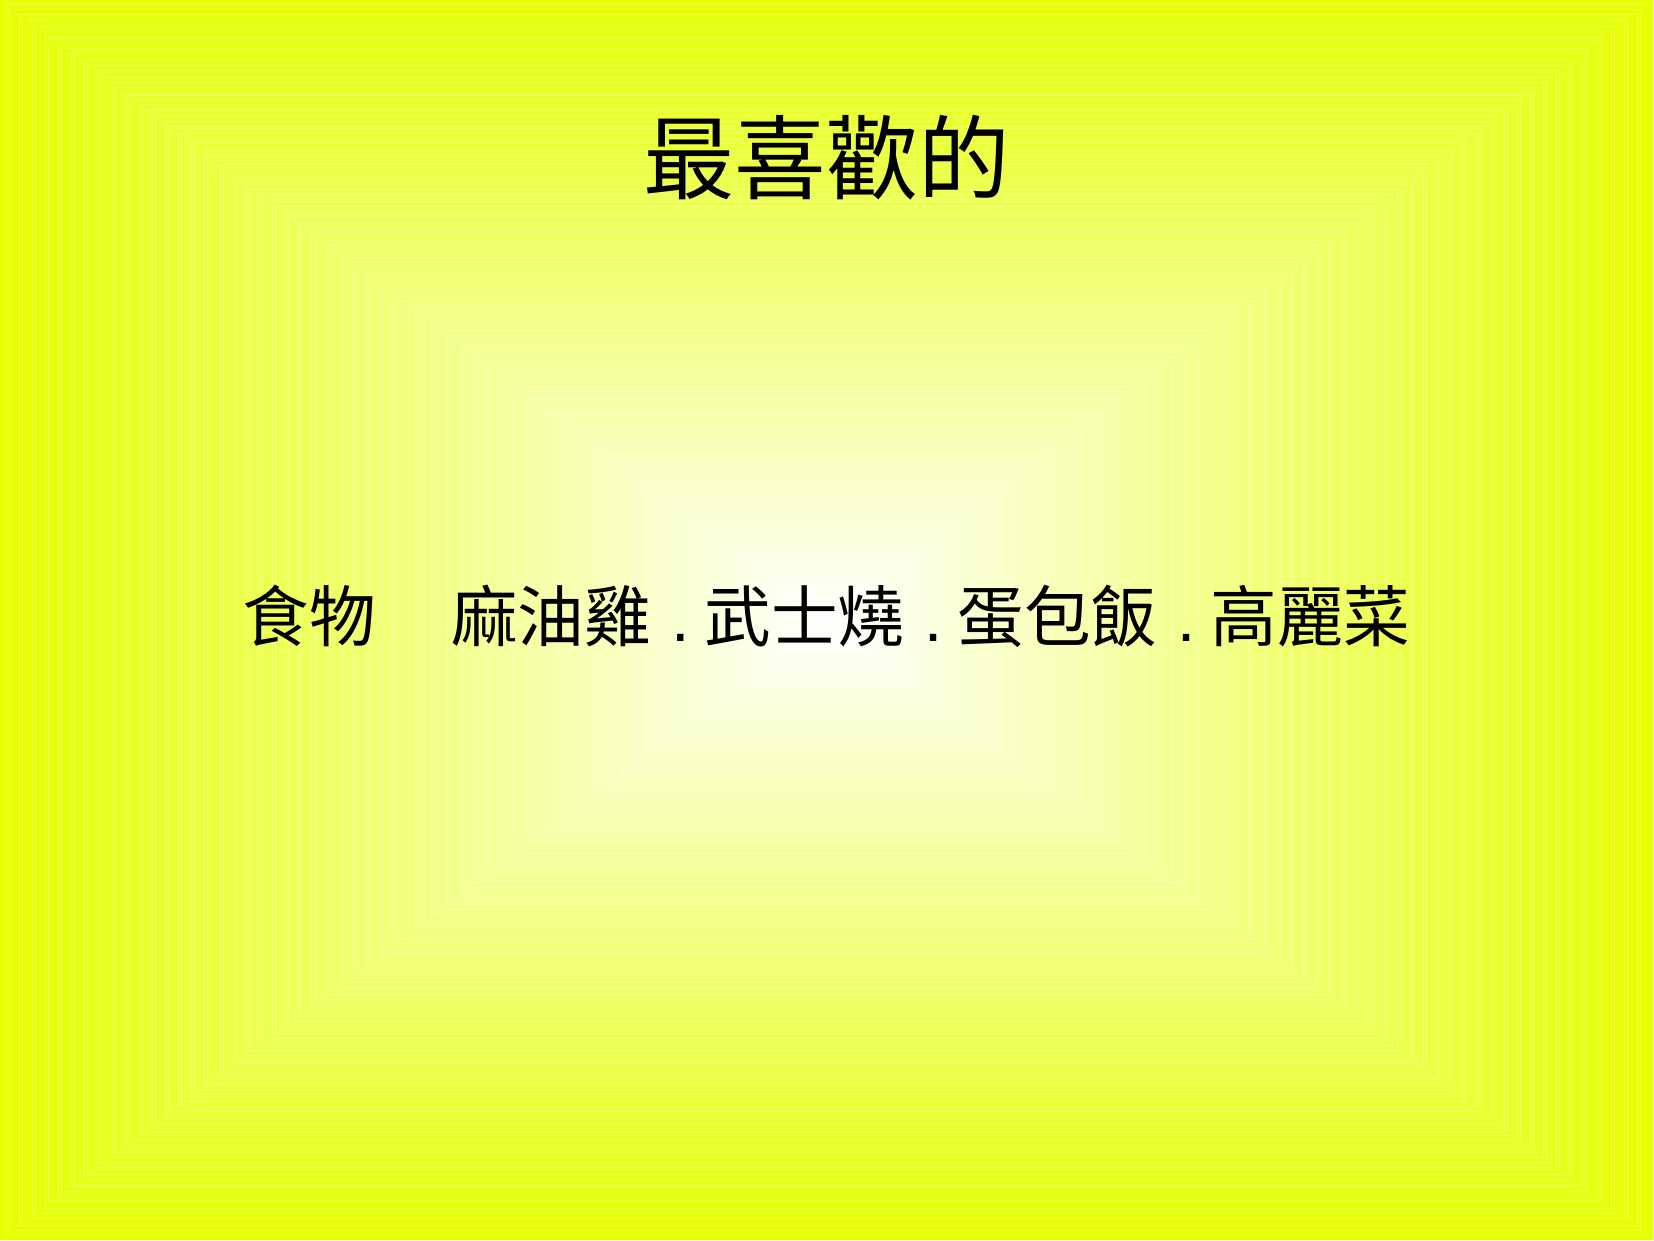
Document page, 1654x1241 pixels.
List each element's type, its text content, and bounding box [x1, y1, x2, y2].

title 最喜歡的 [82, 49, 1571, 257]
subtitle 食物 麻油雞.武士燒.蛋包飯.高麗菜 [82, 290, 1571, 1010]
